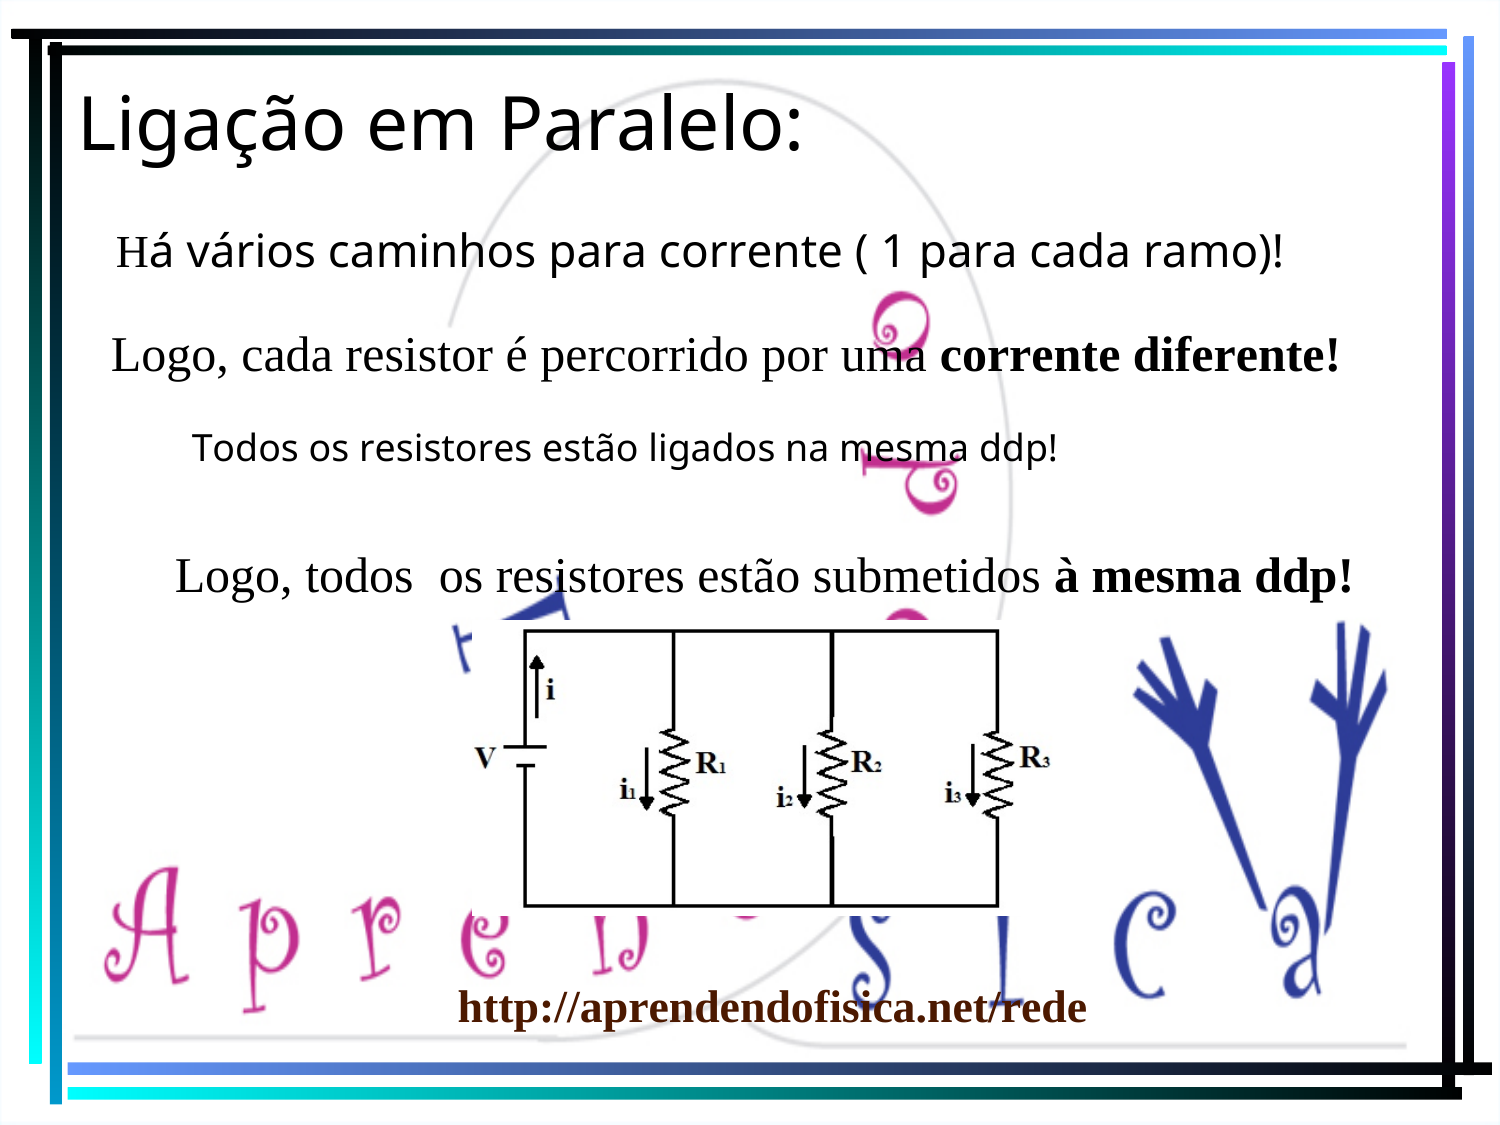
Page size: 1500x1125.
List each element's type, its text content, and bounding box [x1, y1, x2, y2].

picture [0, 0, 1500, 1125]
text_box Logo, cada resistor é percorrido por uma corrente diferente! [83, 310, 1370, 394]
text_box http://aprendendofisica.net/rede [442, 974, 1103, 1041]
text_box Há vários caminhos para corrente ( 1 para cada ramo)! [88, 206, 1314, 291]
text_box Logo, todos os resistores estão submetidos à mesma ddp! [147, 531, 1383, 616]
title Ligação em Paralelo: [62, 62, 1375, 188]
text_box Todos os resistores estão ligados na mesma ddp! [177, 413, 1084, 480]
